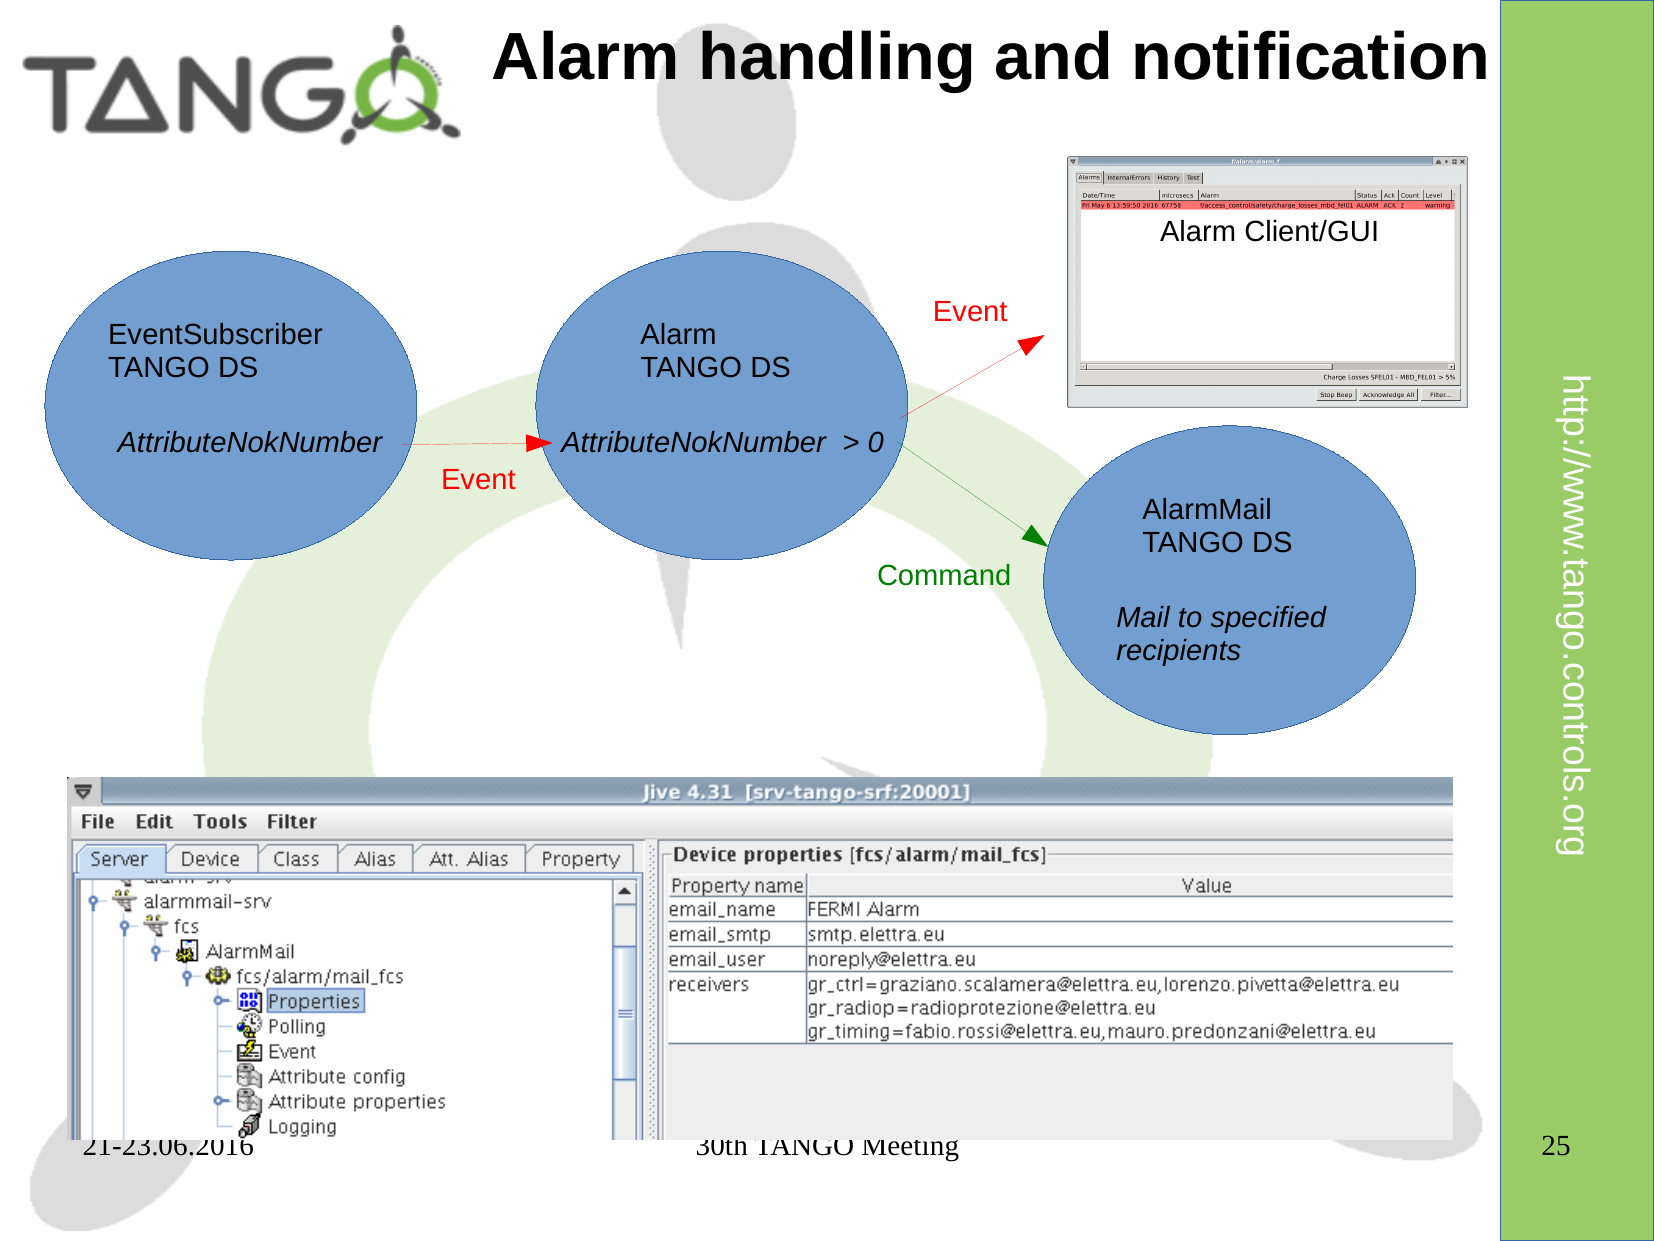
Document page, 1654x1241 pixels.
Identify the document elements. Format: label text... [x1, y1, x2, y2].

text_box EventSubscriber TANGO DS [93, 310, 339, 392]
text_box [542, 446, 546, 456]
text_box [900, 415, 908, 445]
text_box [535, 251, 908, 440]
text_box Event [426, 455, 532, 504]
text_box AttributeNokNumber [102, 418, 398, 467]
text_box [551, 467, 893, 560]
text_box Command [862, 551, 1027, 600]
text_box Mail to specified recipients [1101, 593, 1342, 674]
text_box Alarm TANGO DS [625, 310, 807, 392]
picture [0, 1, 1500, 1241]
text_box AttributeNokNumber > 0 [546, 418, 900, 467]
text_box Alarm Client/GUI [1145, 207, 1395, 256]
text_box [44, 251, 417, 561]
text_box Event [918, 287, 1023, 335]
title Alarm handling and notification [481, 3, 1528, 109]
text_box [1043, 425, 1416, 735]
text_box AlarmMail TANGO DS [1127, 485, 1309, 566]
